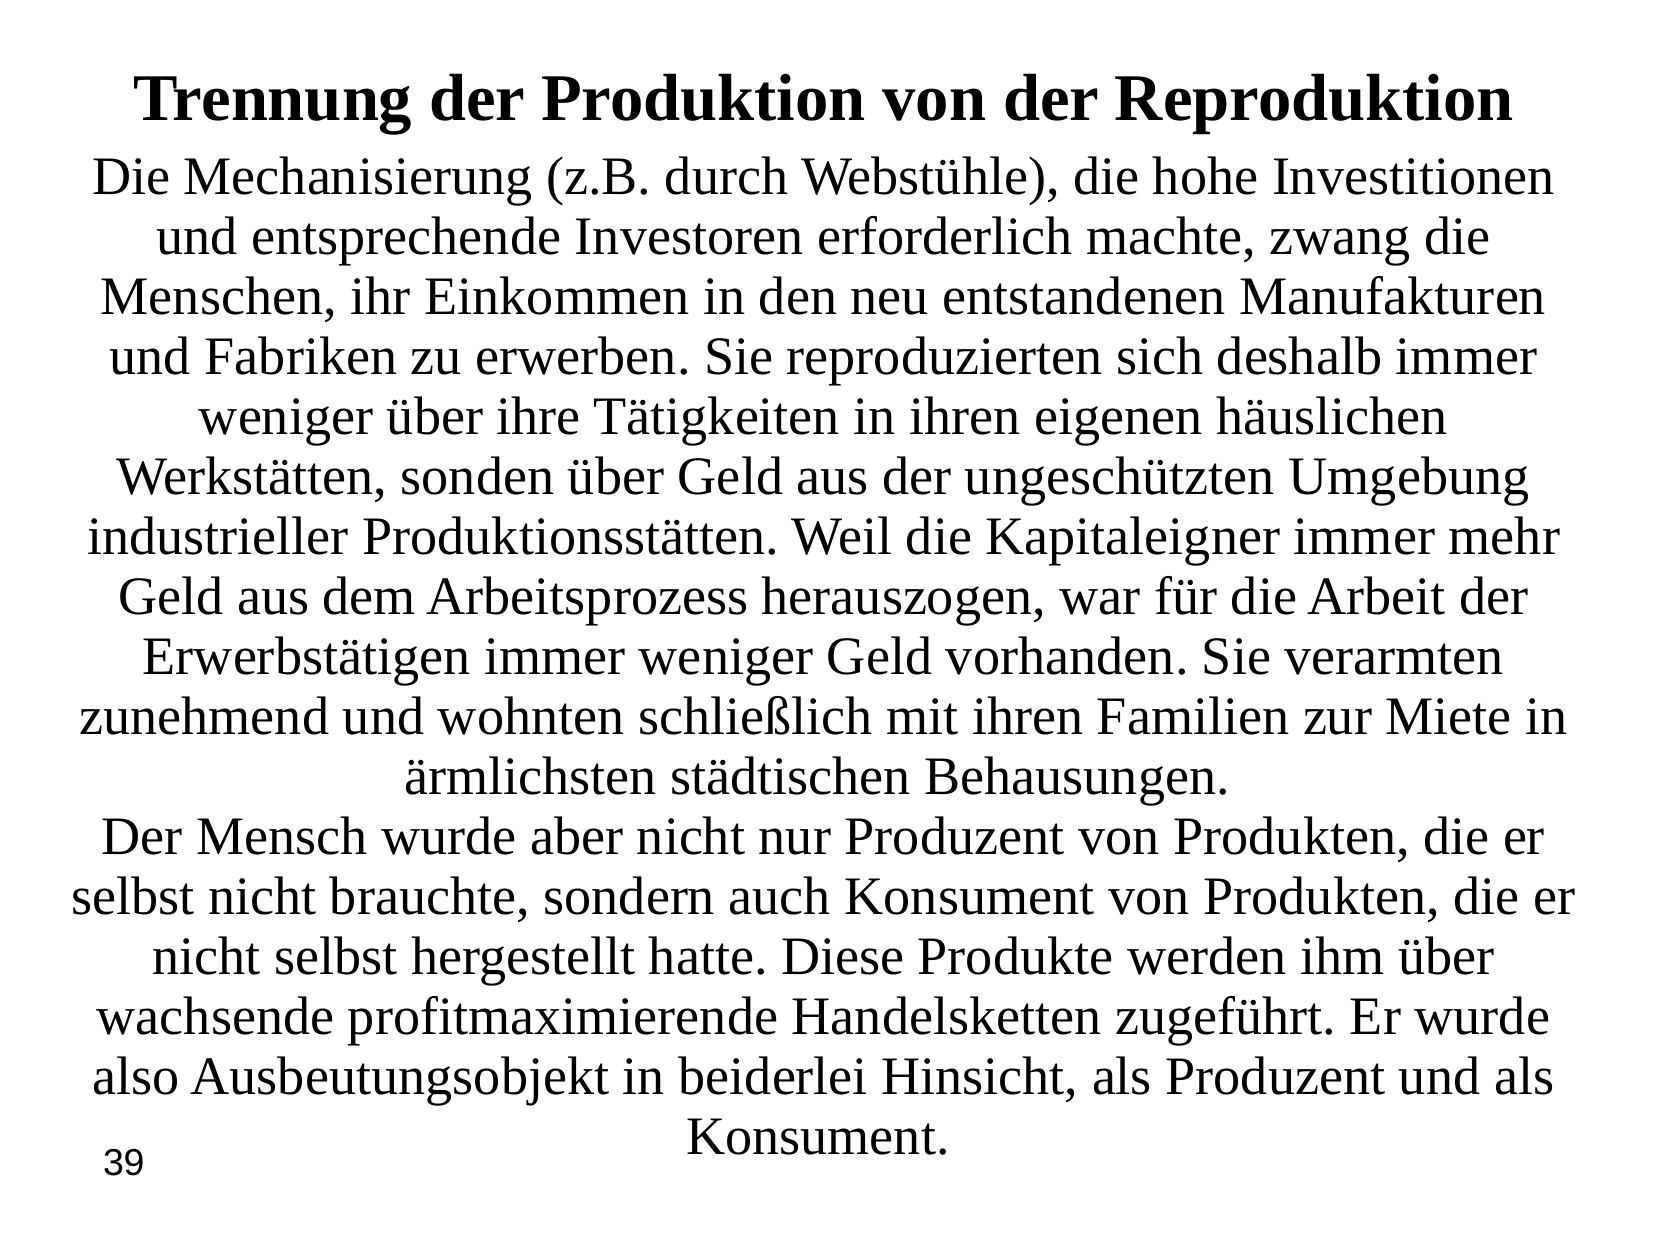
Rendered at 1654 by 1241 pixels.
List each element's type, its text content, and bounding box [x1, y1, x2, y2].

text_box Trennung der Produktion von der Reproduktion Die Mechanisierung (z.B. durch Webstühle), die hohe Investitionen und entsprechende Investoren erforderlich machte, zwang die Menschen, ihr Einkommen in den neu entstandenen Manufakturen und Fabriken zu erwerben. Sie reproduzierten sich deshalb immer weniger über ihre Tätigkeiten in ihren eigenen häuslichen Werkstätten, sonden über Geld aus der ungeschützten Umgebung industrieller Produktionsstätten. Weil die Kapitaleigner immer mehr Geld aus dem Arbeitsprozess herauszogen, war für die Arbeit der Erwerbstätigen immer weniger Geld vorhanden. Sie verarmten zunehmend und wohnten schließlich mit ihren Familien zur Miete in ärmlichsten städtischen Behausungen. Der Mensch wurde aber nicht nur Produzent von Produkten, die er selbst nicht brauchte, sondern auch Konsument von Produkten, die er nicht selbst hergestellt hatte. Diese Produkte werden ihm über wachsende profitmaximierende Handelsketten zugeführt. Er wurde also Ausbeutungsobjekt in beiderlei Hinsicht, als Produzent und als Konsument. [56, 53, 1597, 1174]
text_box <Nummer> [88, 1133, 306, 1191]
